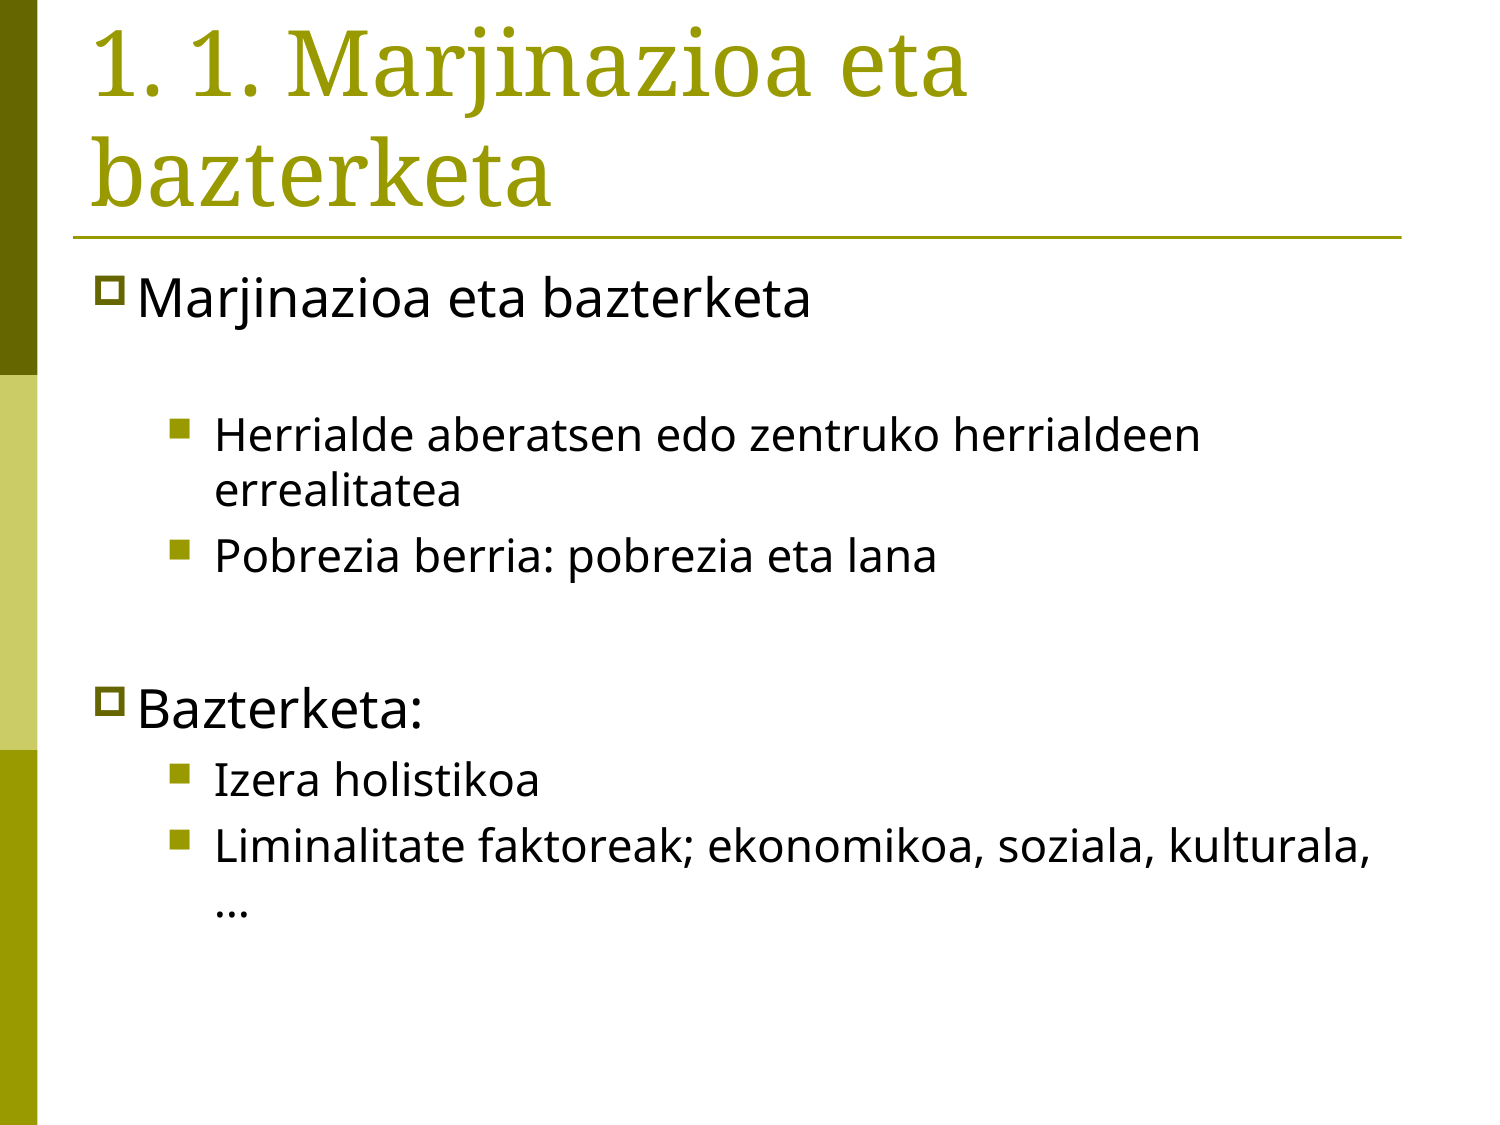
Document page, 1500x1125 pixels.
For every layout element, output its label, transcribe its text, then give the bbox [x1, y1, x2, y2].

title 1. 1. Marjinazioa eta bazterketa [75, 45, 1426, 233]
list Marjinazioa eta bazterketa Herrialde aberatsen edo zentruko herrialdeen errealitatea Pobrezia berria: pobrezia eta lana Bazterketa: Izera holistikoa Liminalitate faktoreak; ekonomikoa, soziala, kulturala, … [76, 255, 1427, 1066]
